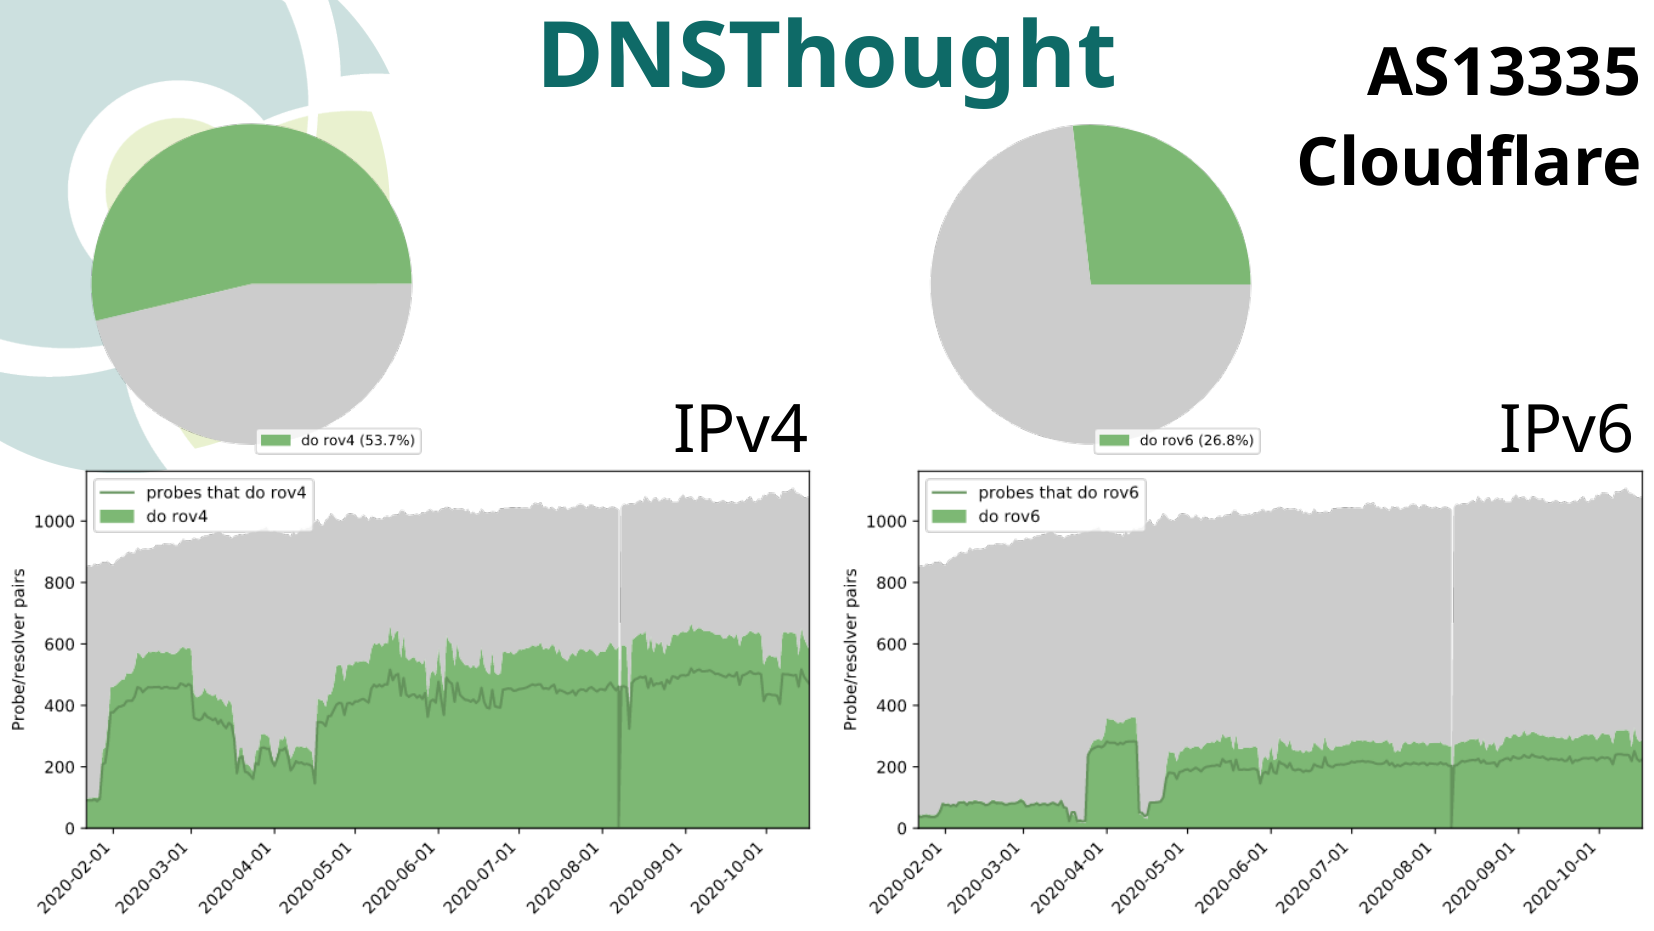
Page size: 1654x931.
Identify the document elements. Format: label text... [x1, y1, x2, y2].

picture [0, 94, 827, 929]
text_box IPv4 [602, 380, 809, 454]
text_box AS13335 Cloudflare [1240, 23, 1642, 256]
text_box IPv6 [1429, 380, 1636, 454]
picture [832, 94, 1654, 929]
title DNSThought [82, 8, 1571, 221]
